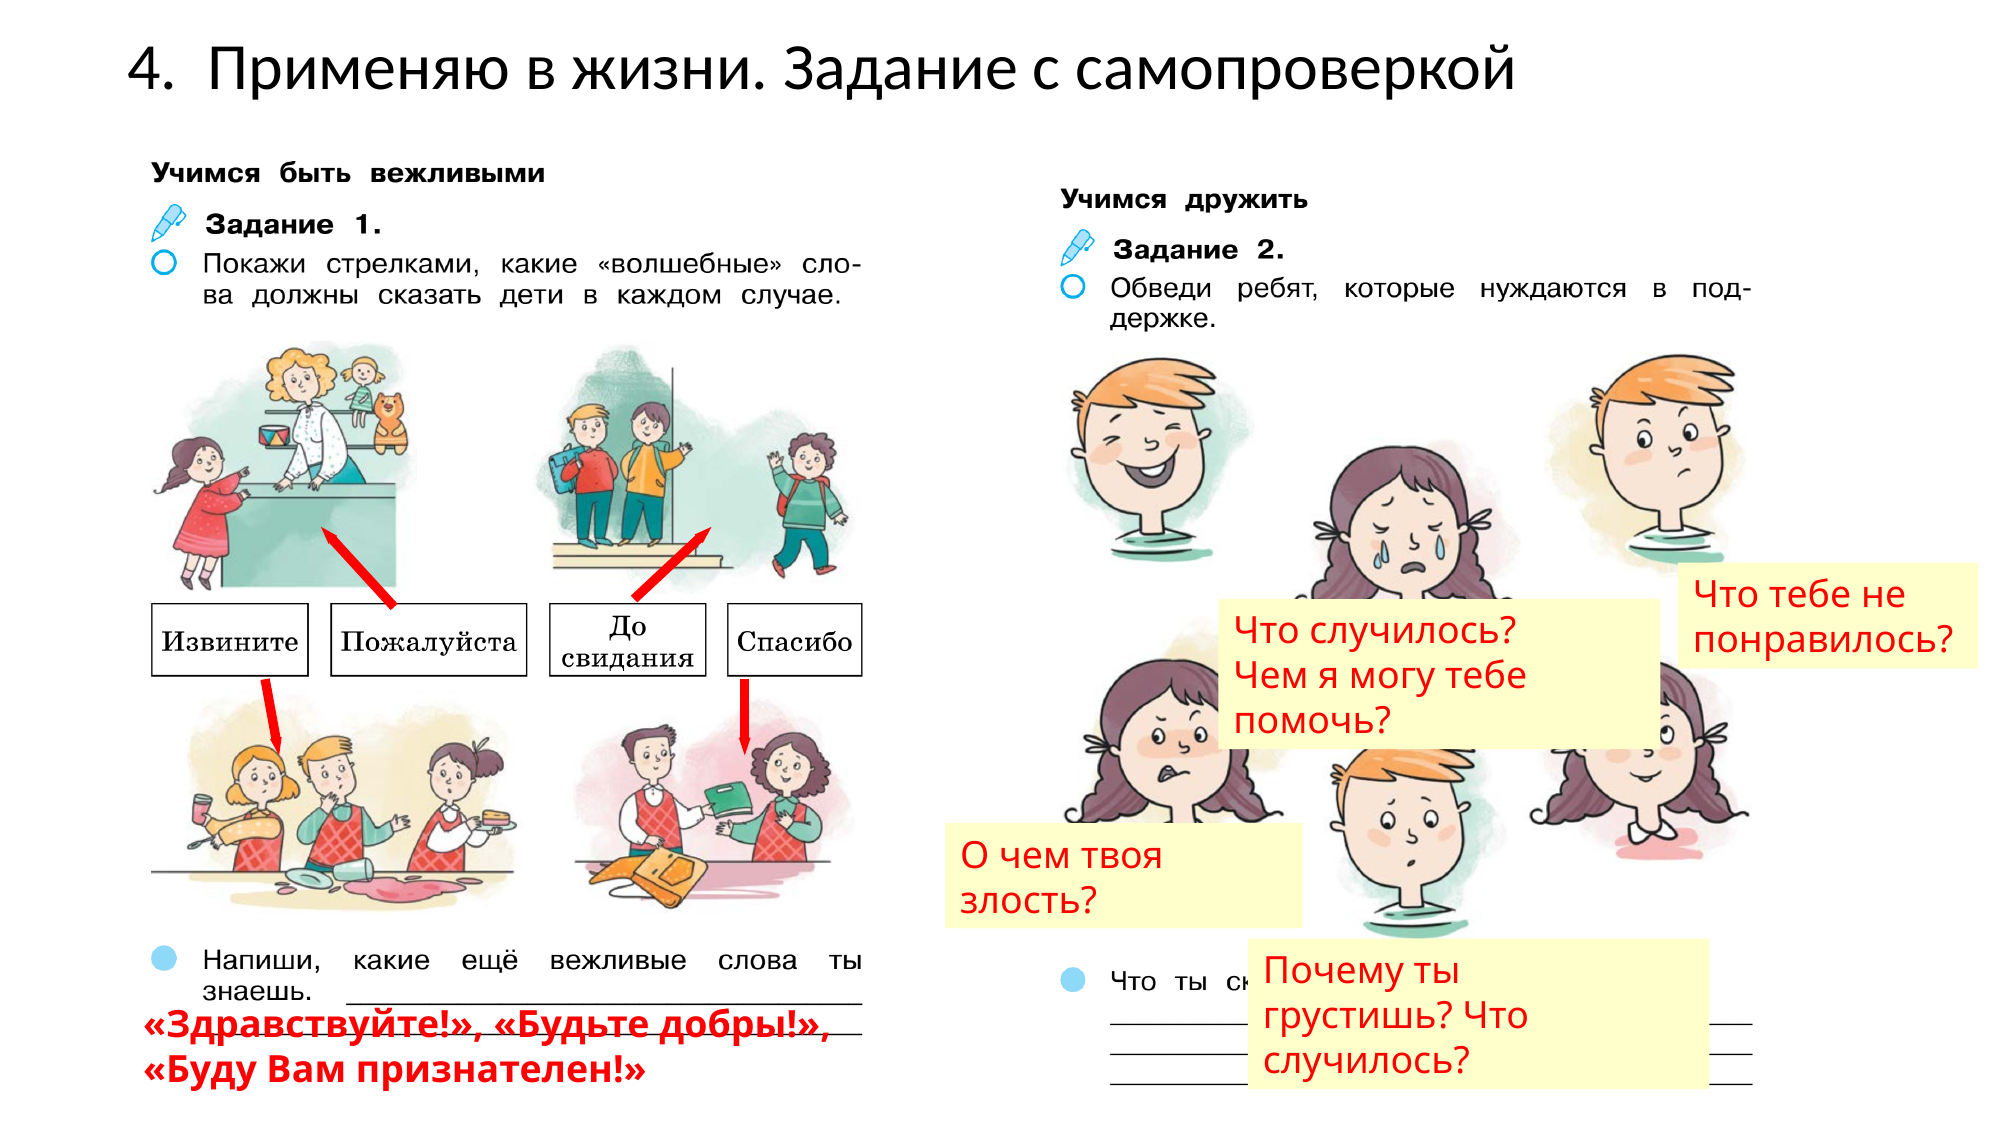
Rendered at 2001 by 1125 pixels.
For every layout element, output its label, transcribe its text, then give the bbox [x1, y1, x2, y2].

text_box «Здравствуйте!», «Будьте добры!», «Буду Вам признателен!» [128, 992, 960, 1099]
picture [112, 153, 877, 1045]
picture [1040, 178, 1783, 1100]
text_box Почему ты грустишь? Что случилось? [1247, 938, 1710, 1045]
text_box О чем твоя злость? [945, 823, 1303, 884]
title 4. Применяю в жизни. Задание с самопроверкой [112, 25, 1838, 112]
text_box Что тебе не понравилось? [1677, 562, 1979, 669]
text_box Что случилось? Чем я могу тебе помочь? [1218, 599, 1661, 706]
